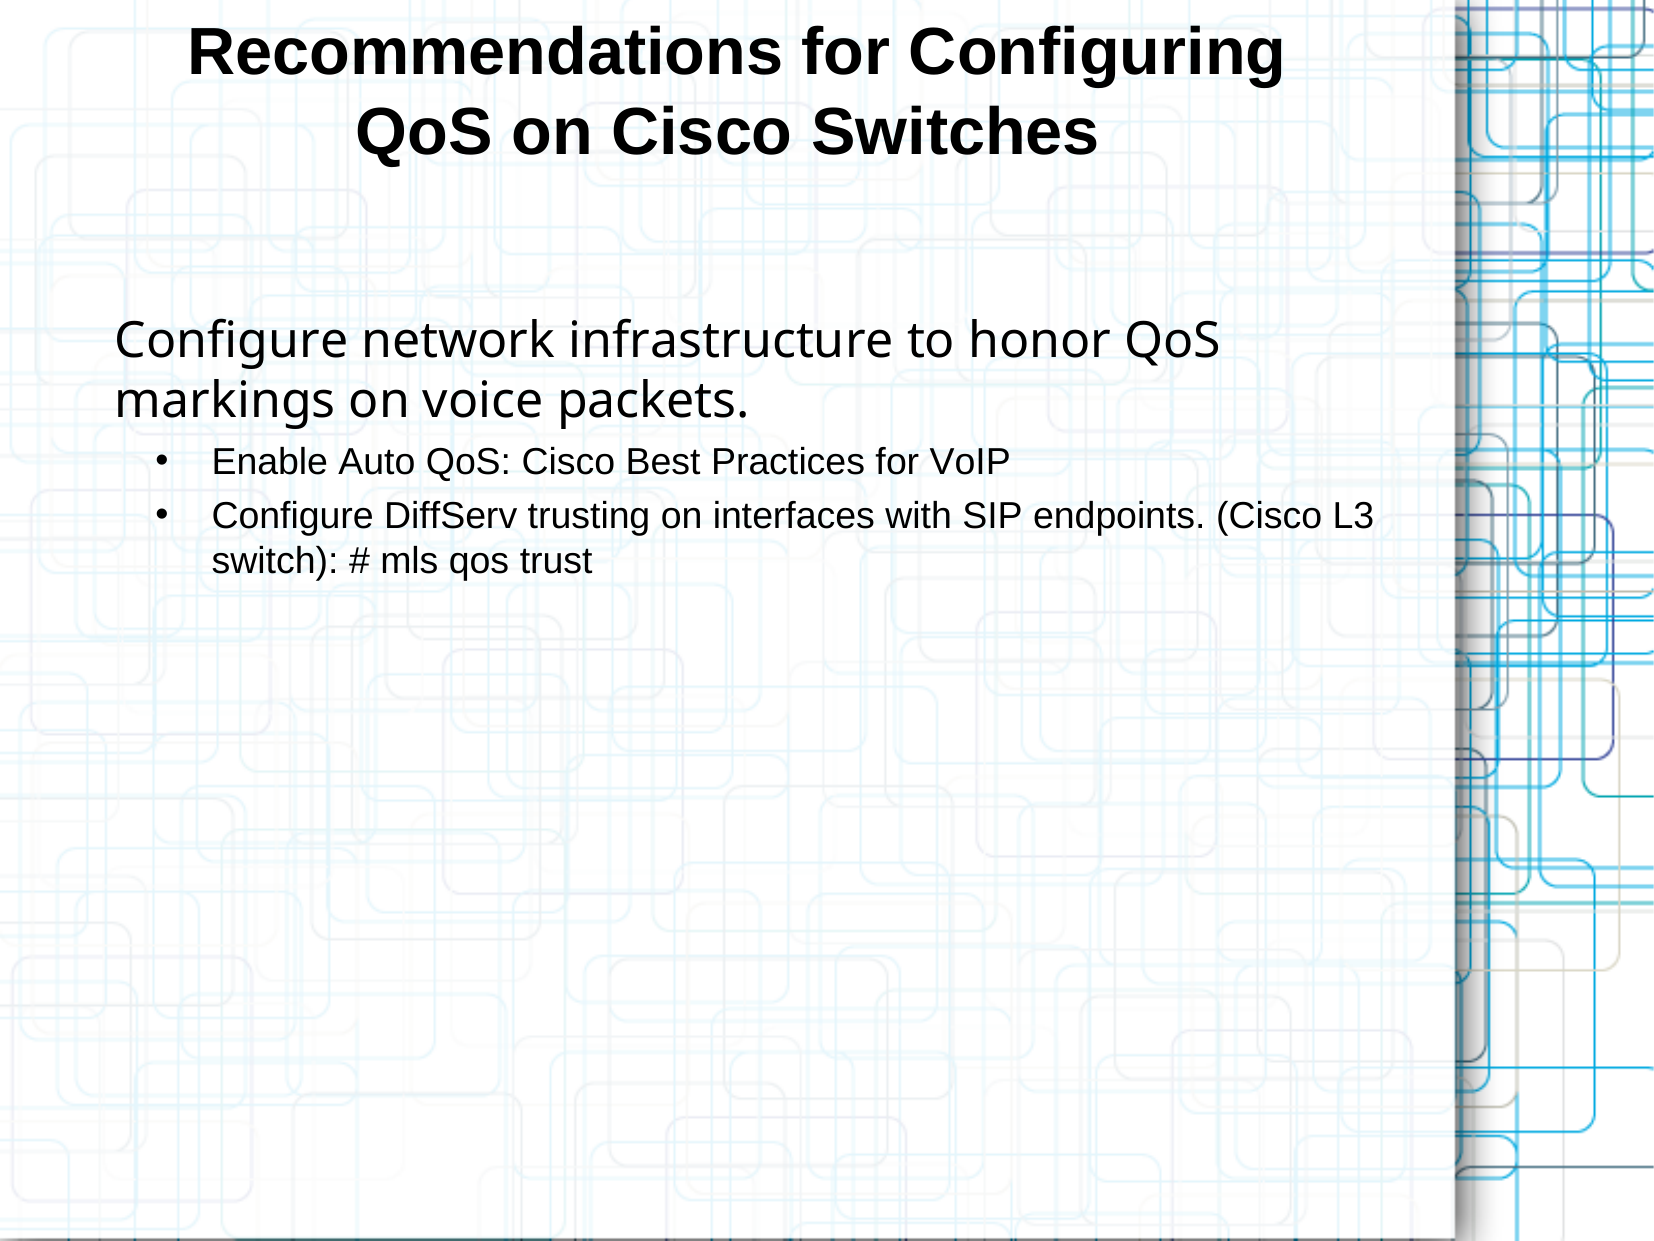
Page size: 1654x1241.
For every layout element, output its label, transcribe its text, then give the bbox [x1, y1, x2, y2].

list Configure network infrastructure to honor QoS markings on voice packets. Enable Auto QoS: Cisco Best Practices for VoIP Configure DiffServ trusting on interfaces with SIP endpoints. (Cisco L3 switch): # mls qos trust [37, 299, 1450, 1000]
picture [0, 0, 1654, 1241]
title Recommendations for Configuring QoS on Cisco Switches [112, 0, 1363, 176]
